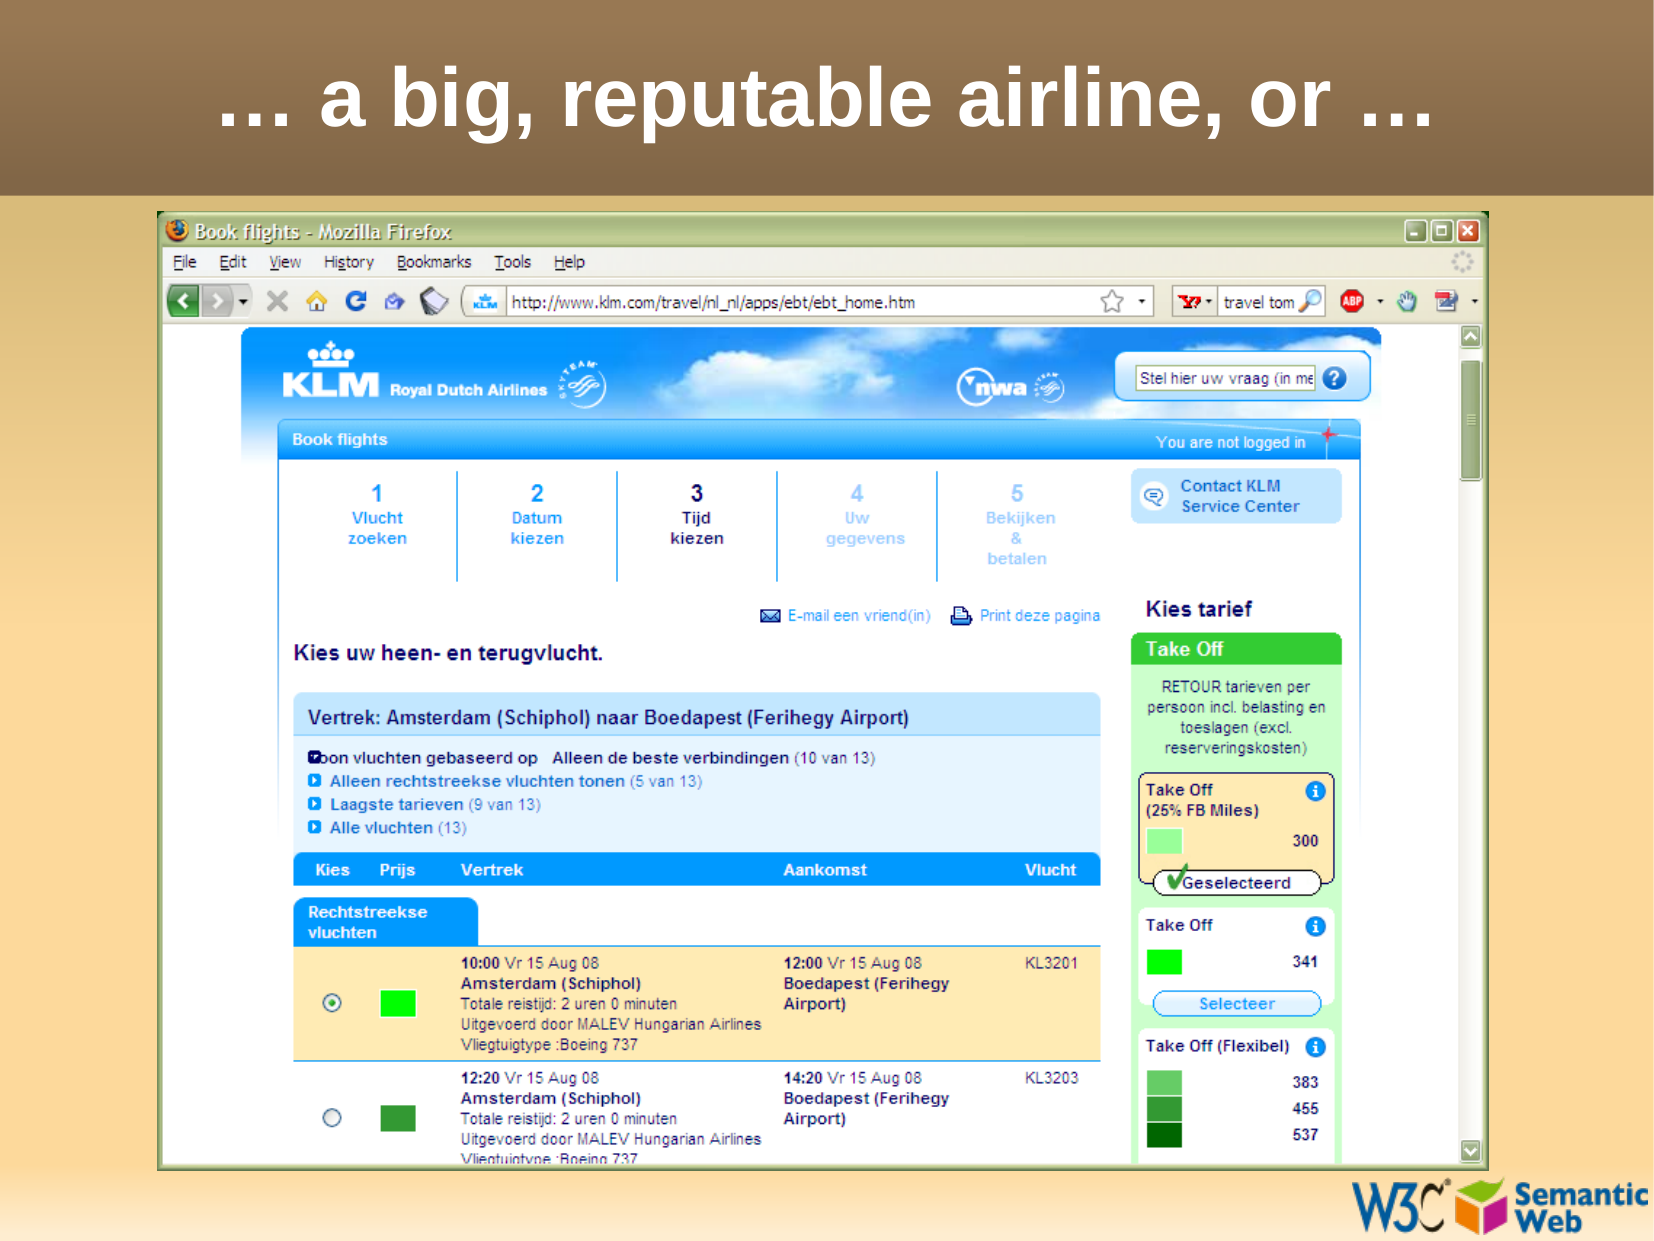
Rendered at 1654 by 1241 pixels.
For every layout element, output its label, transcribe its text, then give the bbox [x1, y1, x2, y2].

picture [0, 196, 1654, 1241]
title … a big, reputable airline, or … [0, 0, 1654, 196]
